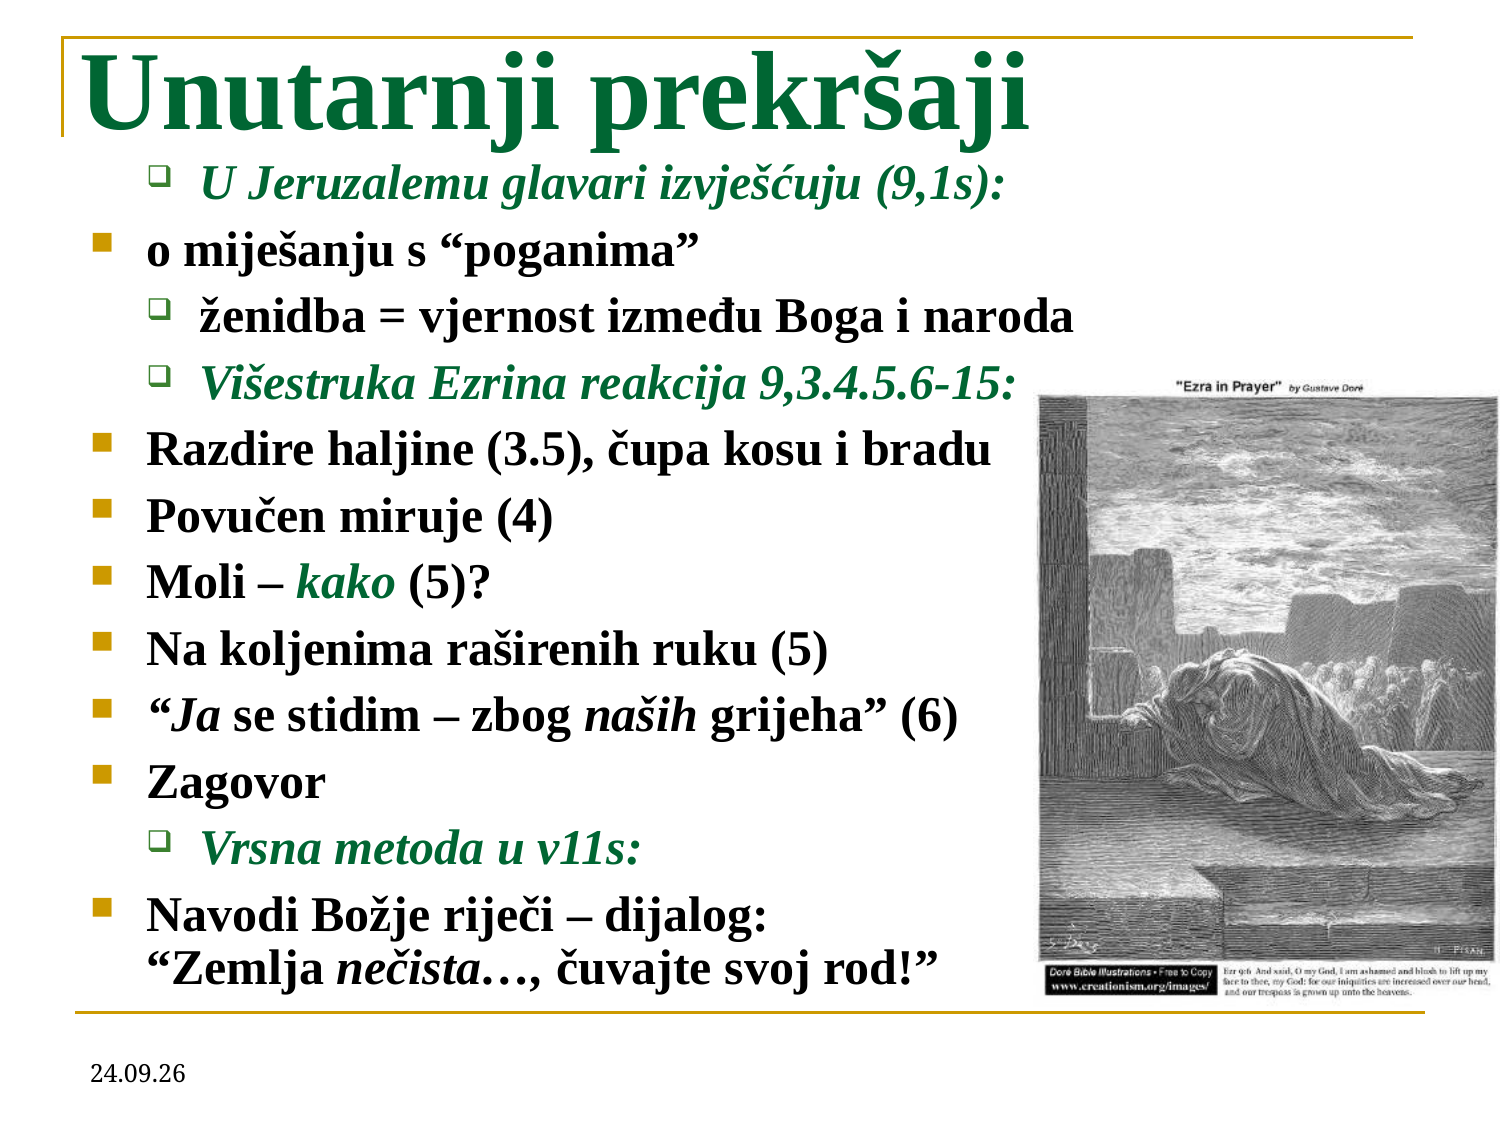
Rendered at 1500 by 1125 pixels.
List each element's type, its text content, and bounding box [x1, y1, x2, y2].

picture [1033, 379, 1500, 1010]
text_box 09.12.25 [74, 1024, 426, 1100]
title Unutarnji prekršaji [64, 9, 1415, 197]
list U Jeruzalemu glavari izvješćuju (9,1s): o miješanju s “poganima” ženidba = vjernost između Boga i naroda Višestruka Ezrina reakcija 9,3.4.5.6-15: Razdire haljine (3.5), čupa kosu i bradu Povučen miruje (4) Moli – kako (5)? Na koljenima raširenih ruku (5) “Ja se stidim – zbog naših grijeha” (6) Zagovor Vrsna metoda u v11s: Navodi Božje riječi – dijalog: “Zemlja nečista…, čuvajte svoj rod!” [74, 148, 1129, 1006]
